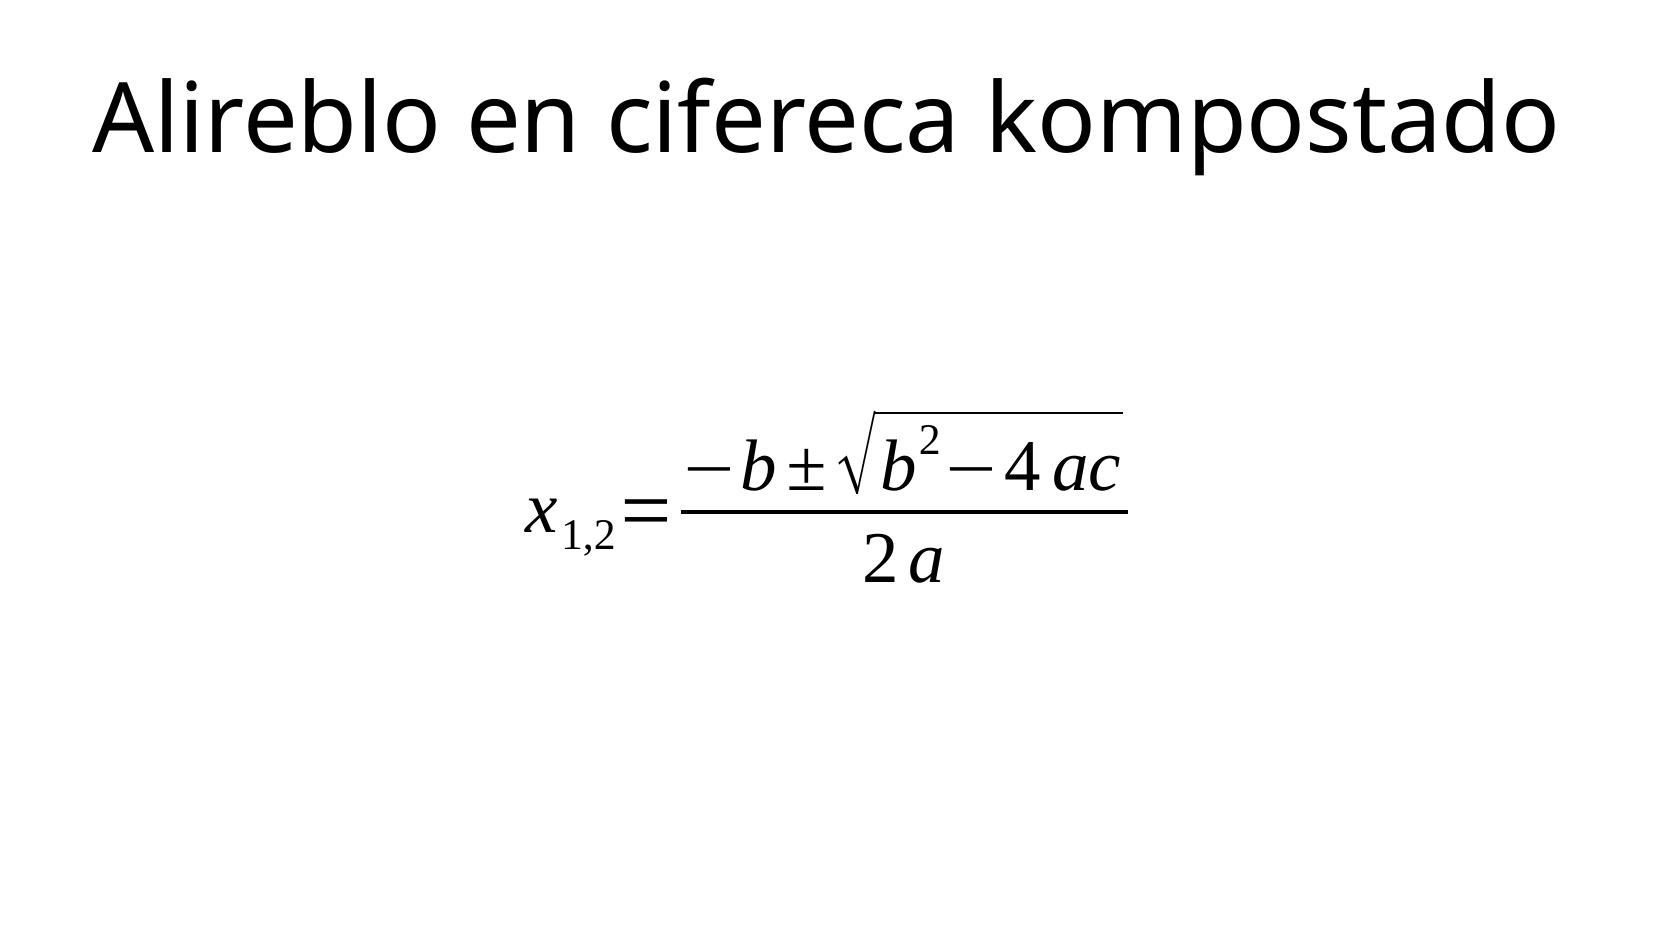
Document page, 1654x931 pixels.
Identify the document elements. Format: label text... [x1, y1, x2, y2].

title Alireblo en cifereca kompostado [82, 37, 1571, 193]
chart [520, 407, 1132, 598]
